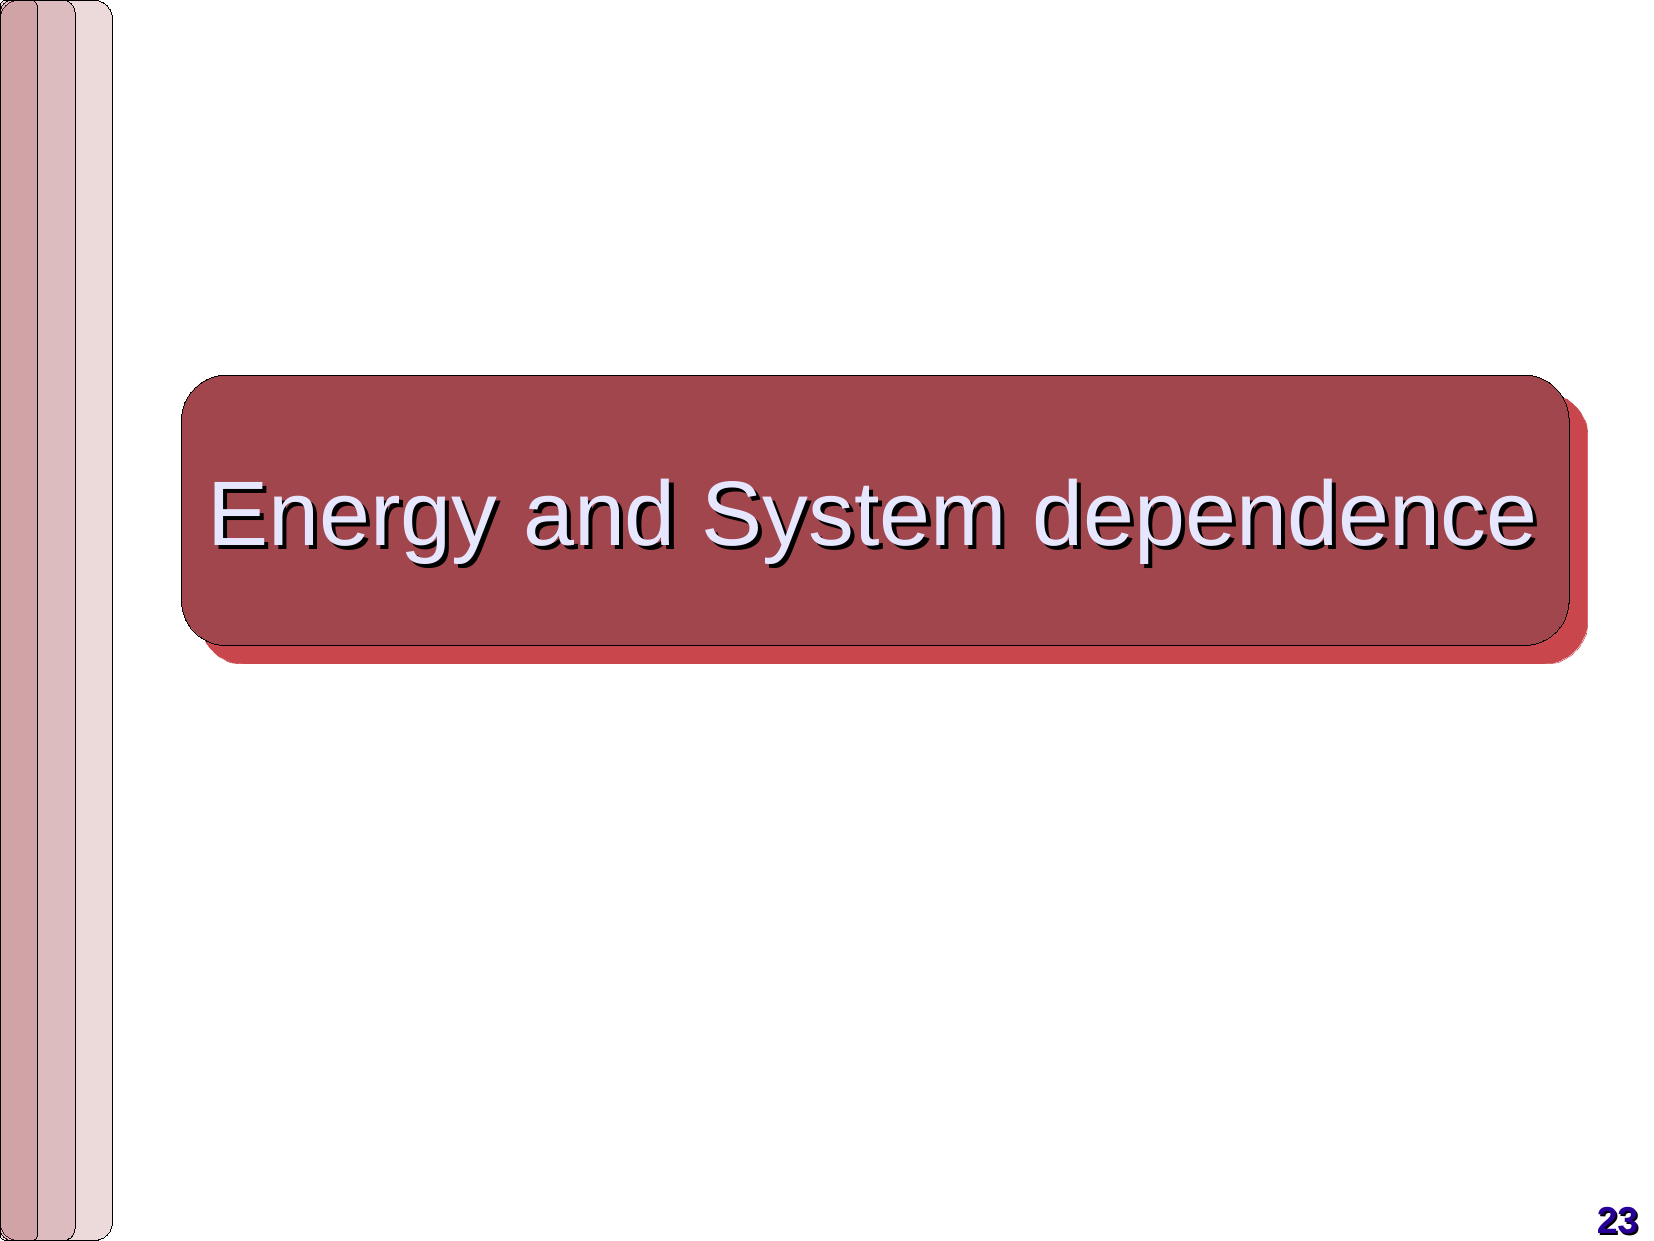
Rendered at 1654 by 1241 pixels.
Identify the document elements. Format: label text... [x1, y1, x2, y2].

text_box [1565, 401, 1570, 620]
title Energy and System dependence [181, 373, 1565, 654]
